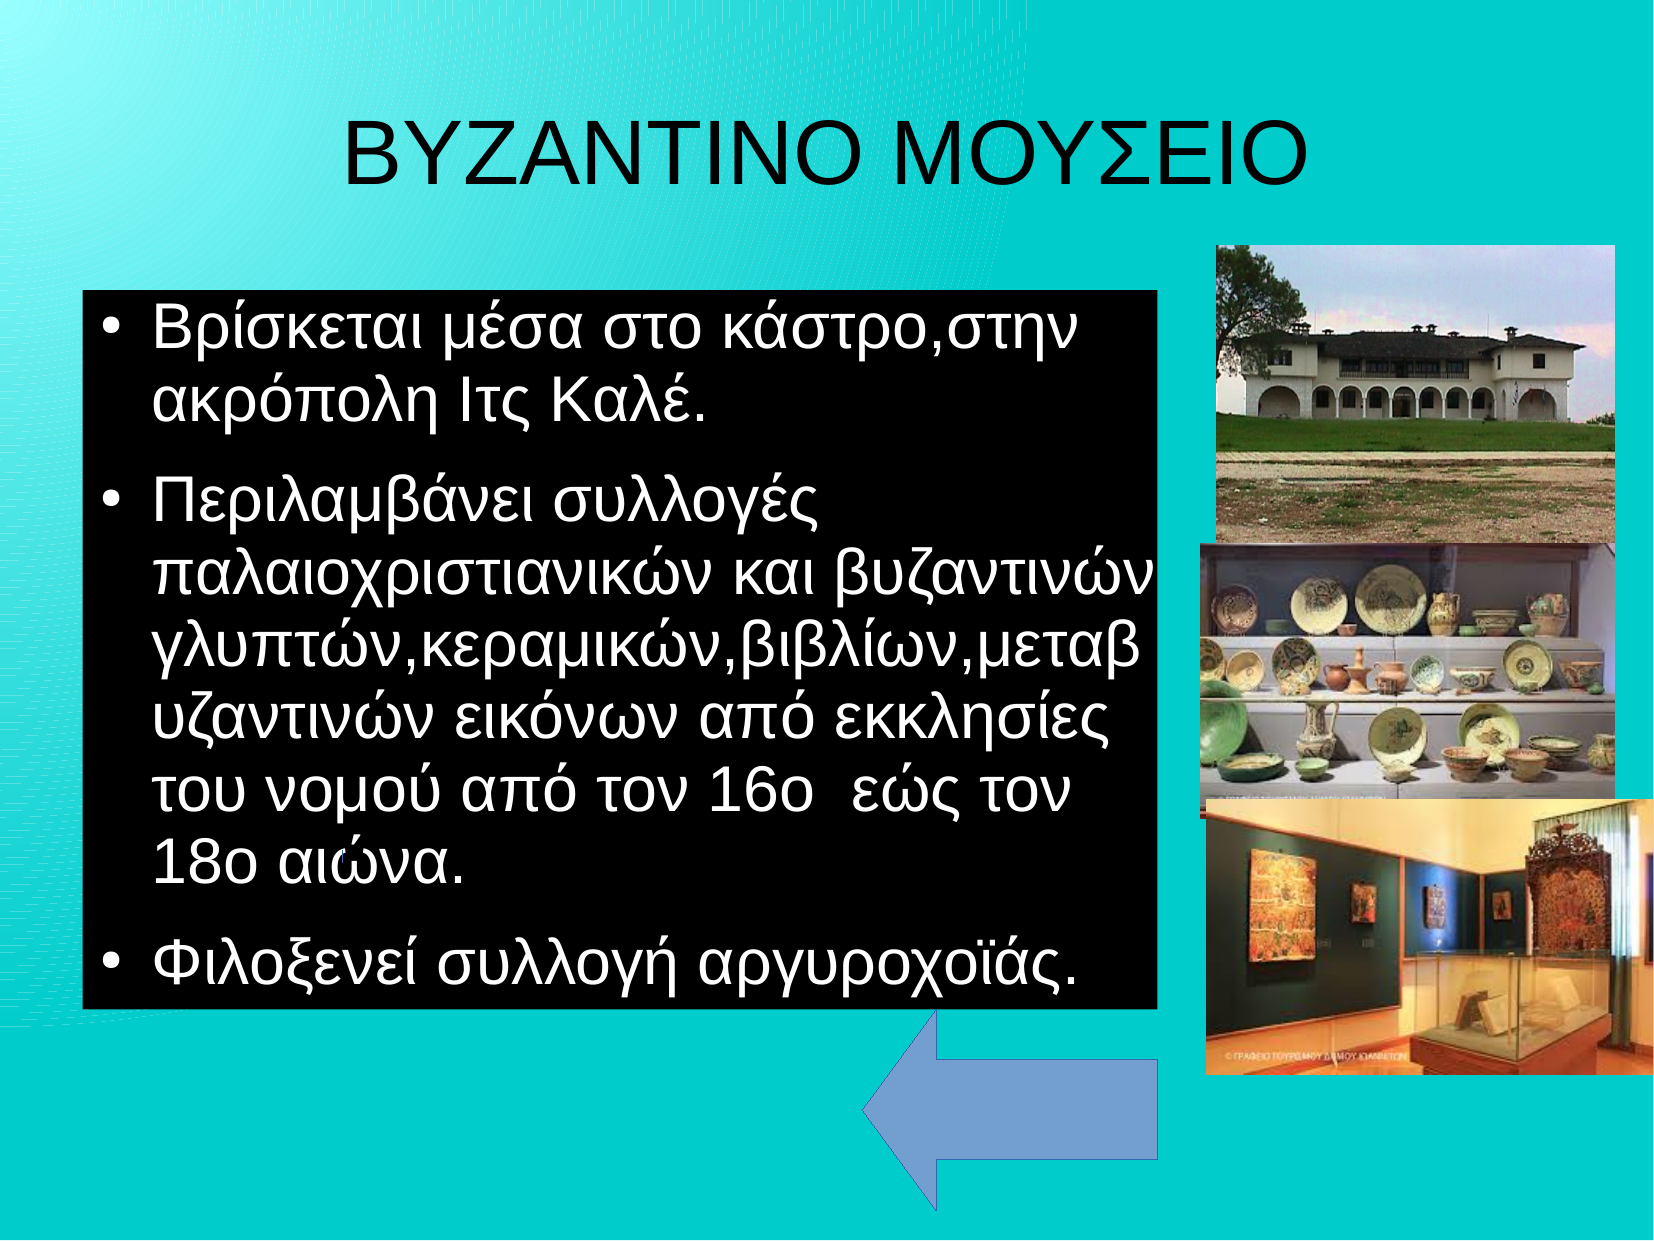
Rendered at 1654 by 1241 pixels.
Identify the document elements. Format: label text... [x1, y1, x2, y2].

text_box [862, 1009, 1158, 1211]
title ΒΥΖΑΝΤΙΝΟ ΜΟΥΣΕΙΟ [82, 49, 1571, 257]
list Βρίσκεται μέσα στο κάστρο,στην ακρόπολη Ιτς Καλέ. Περιλαμβάνει συλλογές παλαιοχριστιανικών και βυζαντινών γλυπτών,κεραμικών,βιβλίων,μεταβυζαντινών εικόνων από εκκλησίες του νομού από τον 16ο εώς τον 18ο αιώνα. Φιλοξενεί συλλογή αργυροχοϊάς. [82, 290, 1158, 1010]
picture [1200, 245, 1654, 1075]
